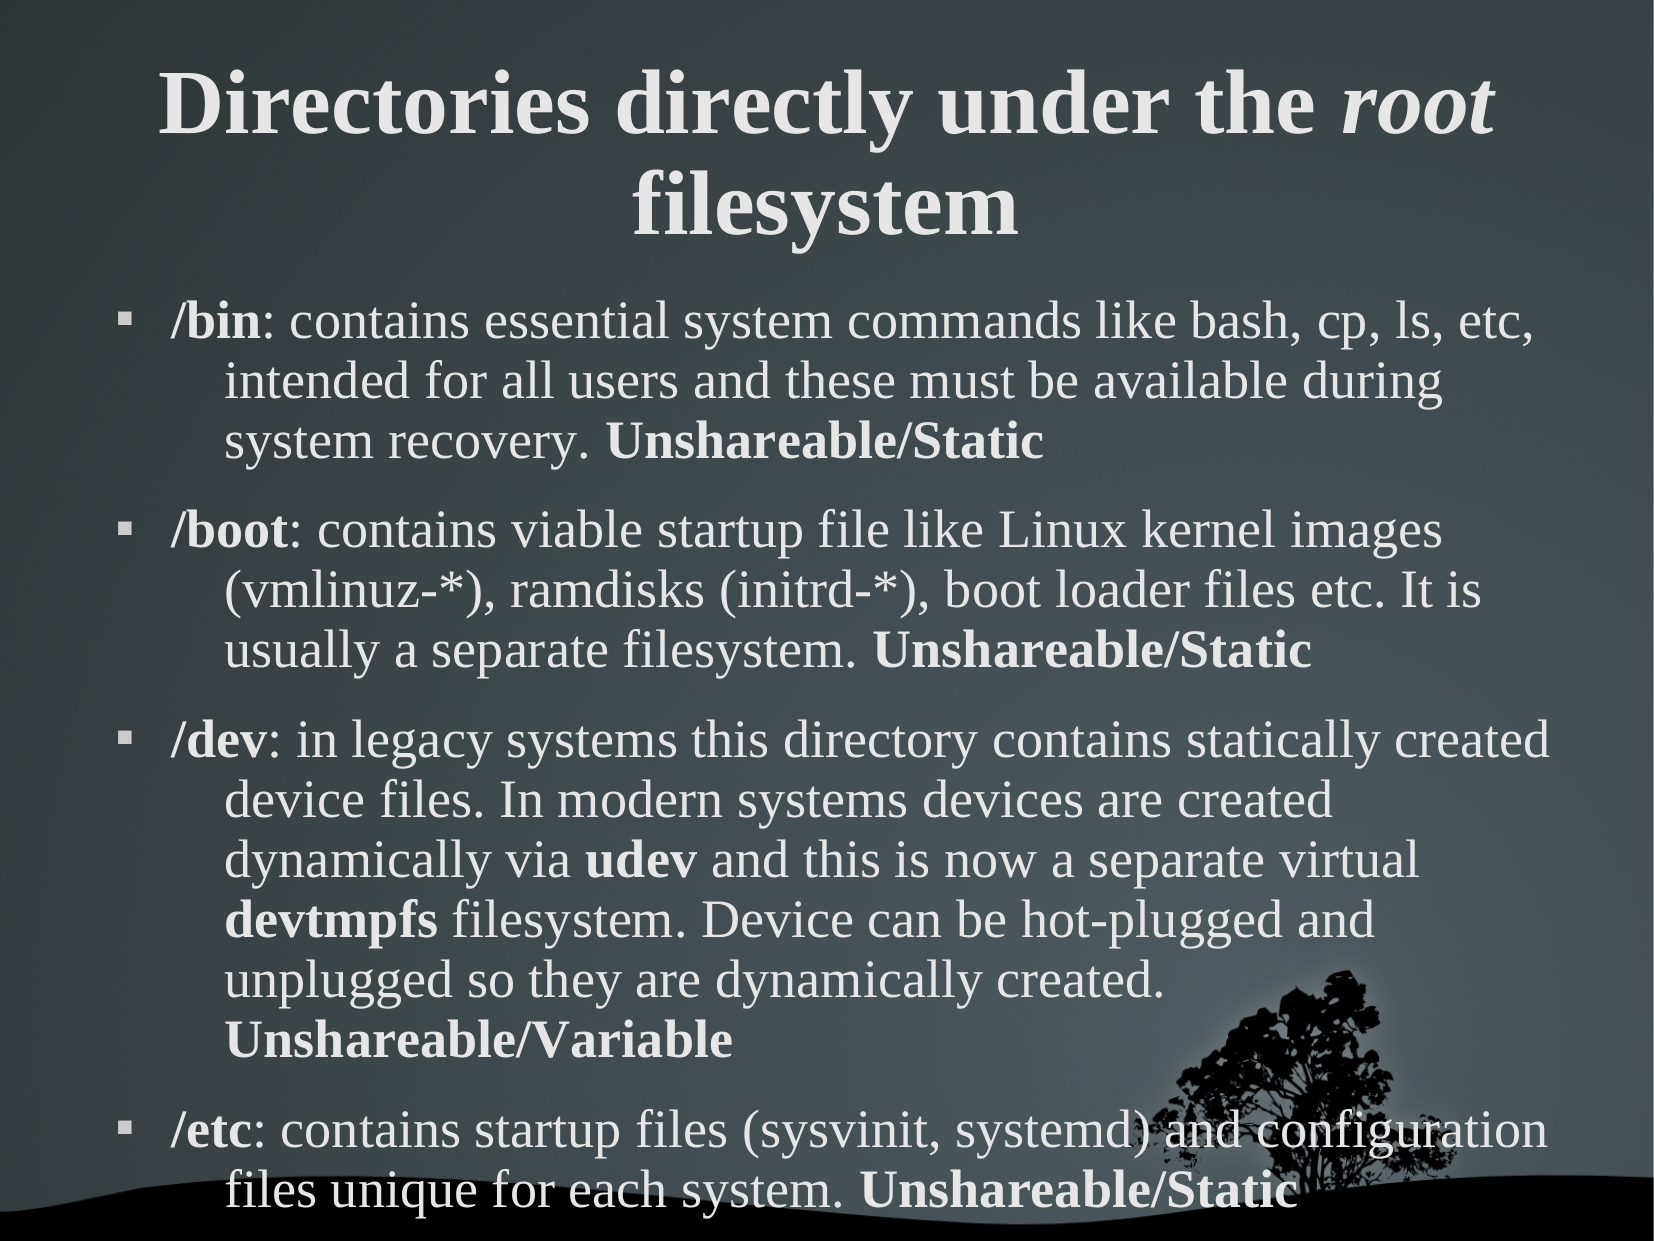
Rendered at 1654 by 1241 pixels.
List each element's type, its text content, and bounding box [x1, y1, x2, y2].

picture [0, 0, 1654, 1241]
title Directories directly under the root filesystem [82, 49, 1571, 257]
list /bin: contains essential system commands like bash, cp, ls, etc, intended for all users and these must be available during system recovery. Unshareable/Static /boot: contains viable startup file like Linux kernel images (vmlinuz-*), ramdisks (initrd-*), boot loader files etc. It is usually a separate filesystem. Unshareable/Static /dev: in legacy systems this directory contains statically created device files. In modern systems devices are created dynamically via udev and this is now a separate virtual devtmpfs filesystem. Device can be hot-plugged and unplugged so they are dynamically created. Unshareable/Variable /etc: contains startup files (sysvinit, systemd) and configuration files unique for each system. Unshareable/Static [82, 290, 1571, 1219]
